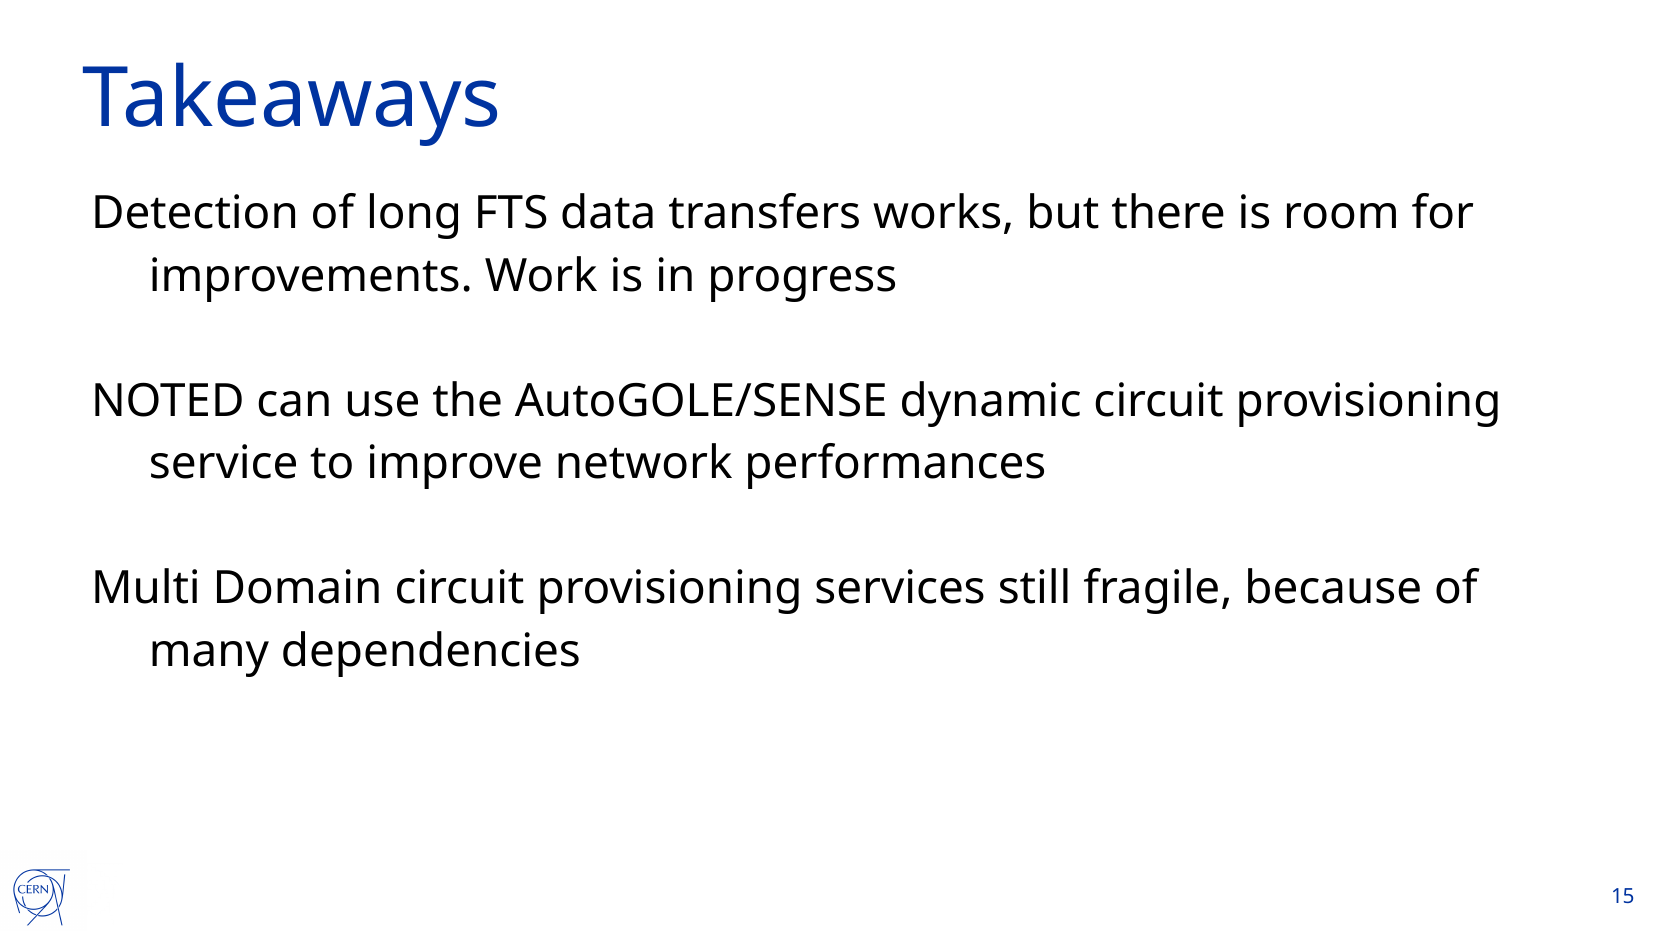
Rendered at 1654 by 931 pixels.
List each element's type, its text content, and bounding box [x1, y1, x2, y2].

picture [0, 850, 76, 931]
title Takeaways [82, 37, 1571, 193]
text_box Detection of long FTS data transfers works, but there is room for improvements. Work is in progress NOTED can use the AutoGOLE/SENSE dynamic circuit provisioning service to improve network performances Multi Domain circuit provisioning services still fragile, because of many dependencies [76, 172, 1601, 931]
